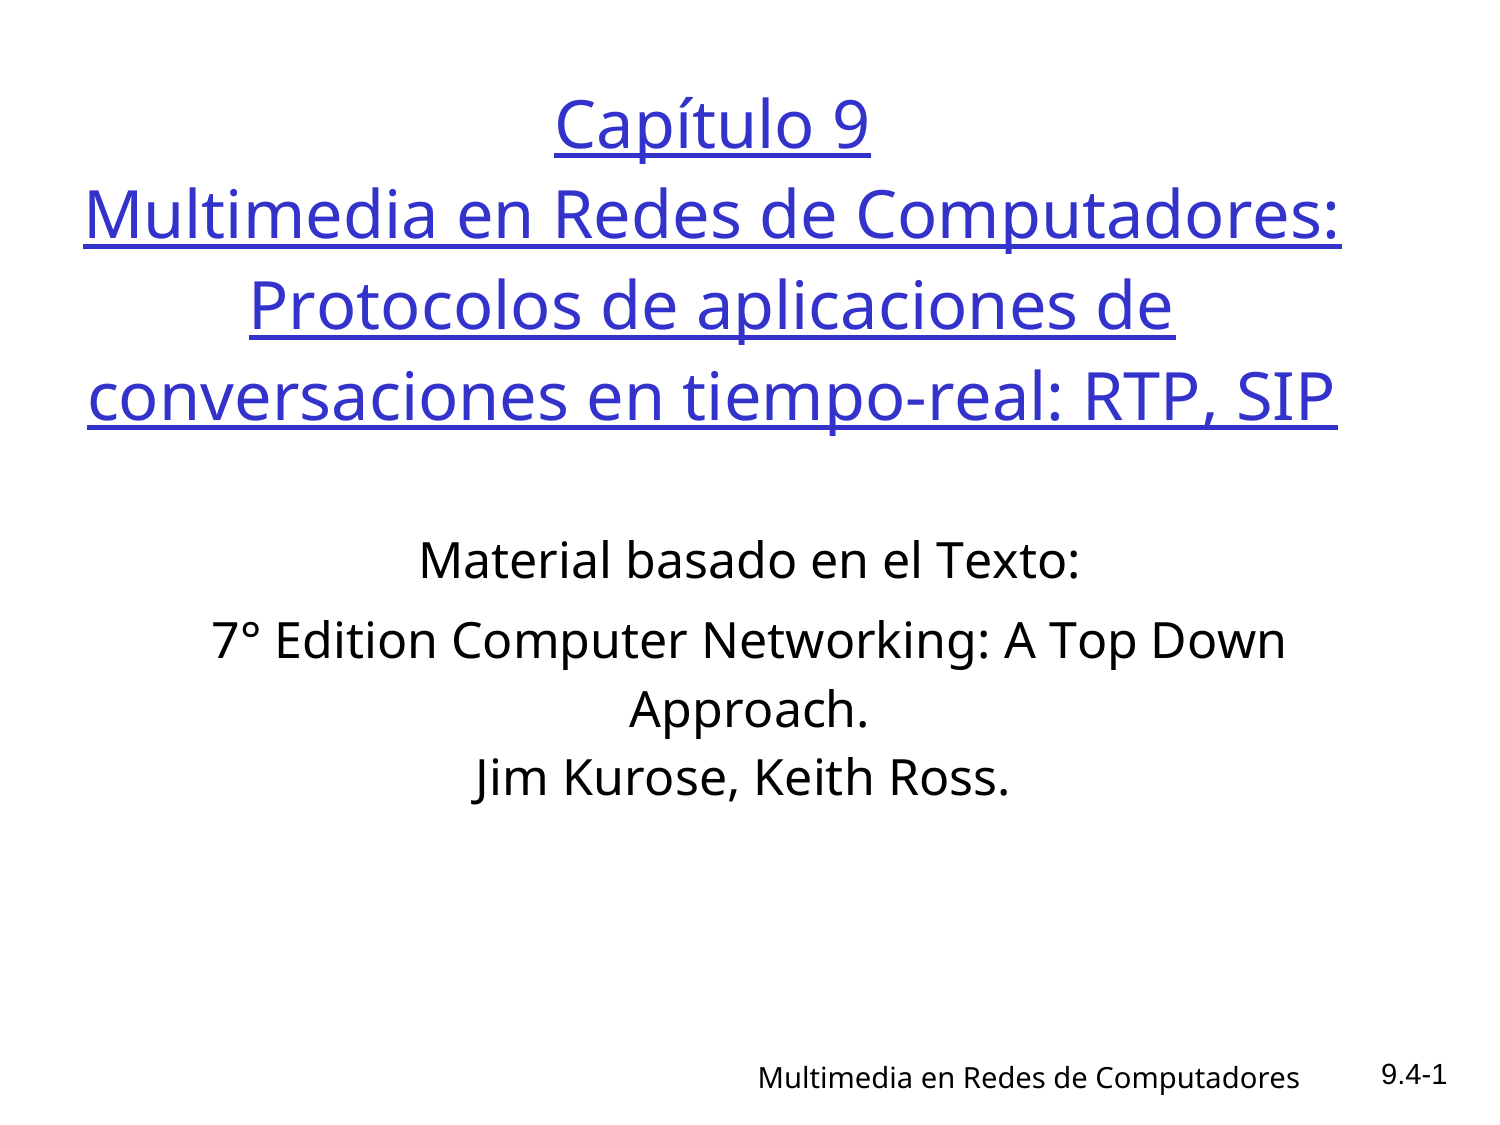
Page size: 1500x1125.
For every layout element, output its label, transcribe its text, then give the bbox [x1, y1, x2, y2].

subtitle Material basado en el Texto: 7° Edition Computer Networking: A Top Down Approach. Jim Kurose, Keith Ross. [112, 472, 1388, 863]
title Capítulo 9 Multimedia en Redes de Computadores: Protocolos de aplicaciones de conversaciones en tiempo-real: RTP, SIP [75, 63, 1351, 453]
